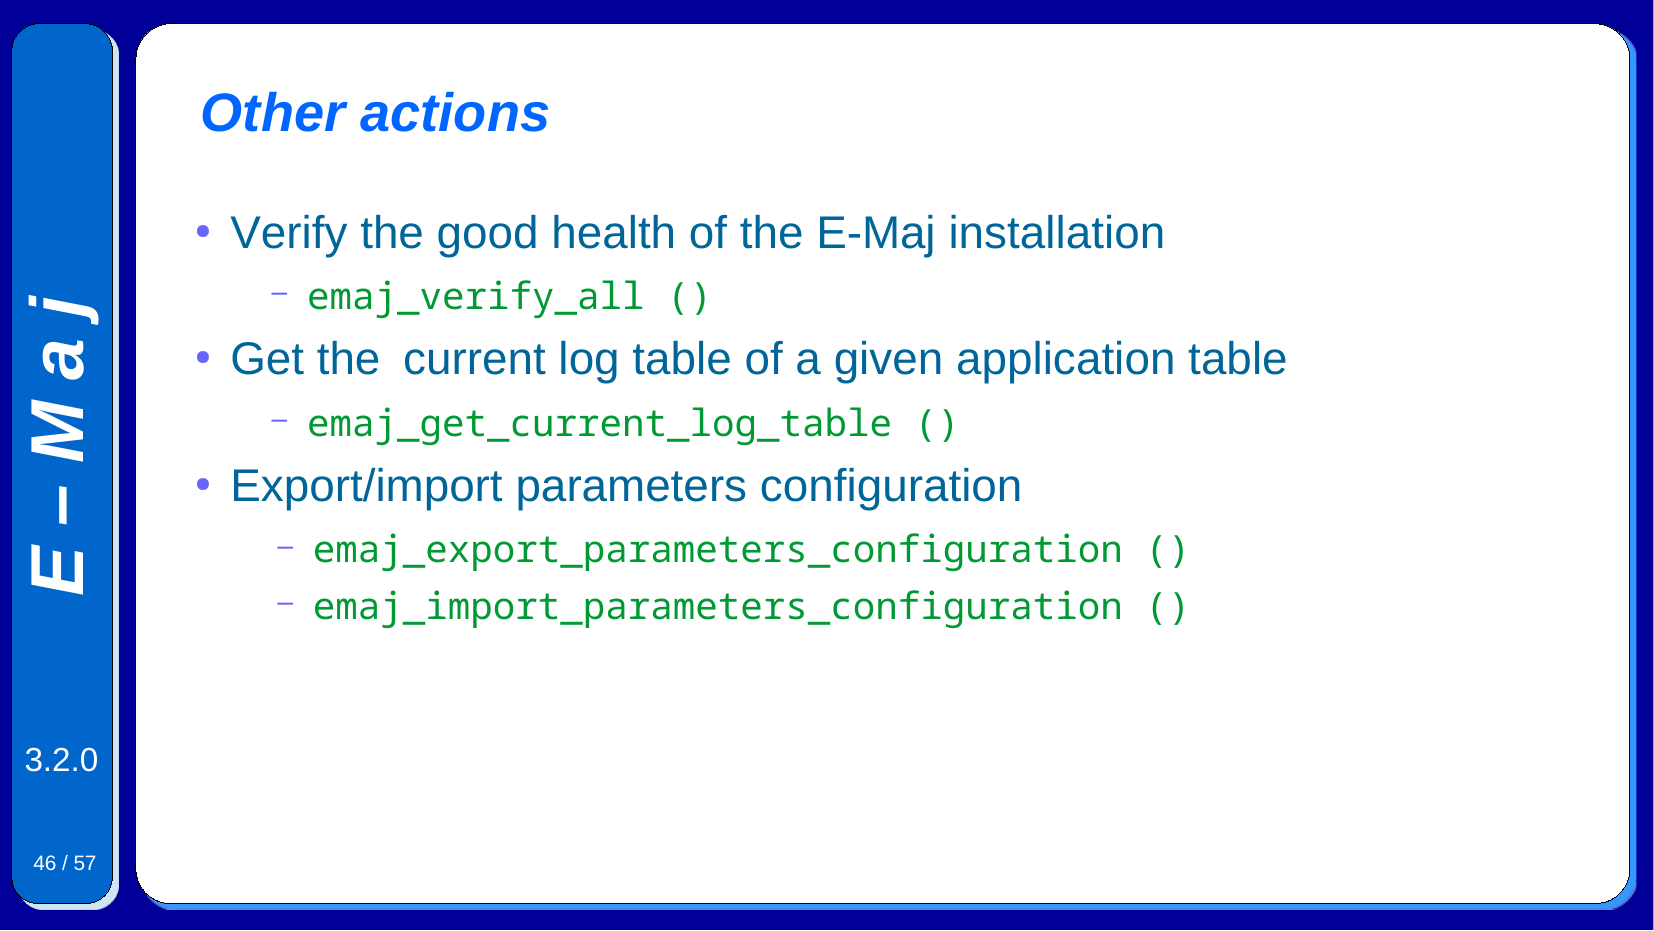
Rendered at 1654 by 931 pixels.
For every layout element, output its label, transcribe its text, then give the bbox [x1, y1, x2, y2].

list Verify the good health of the E-Maj installation emaj_verify_all () Get the current log table of a given application table emaj_get_current_log_table () Export/import parameters configuration emaj_export_parameters_configuration () emaj_import_parameters_configuration () [177, 206, 1587, 827]
title Other actions [200, 34, 1575, 191]
